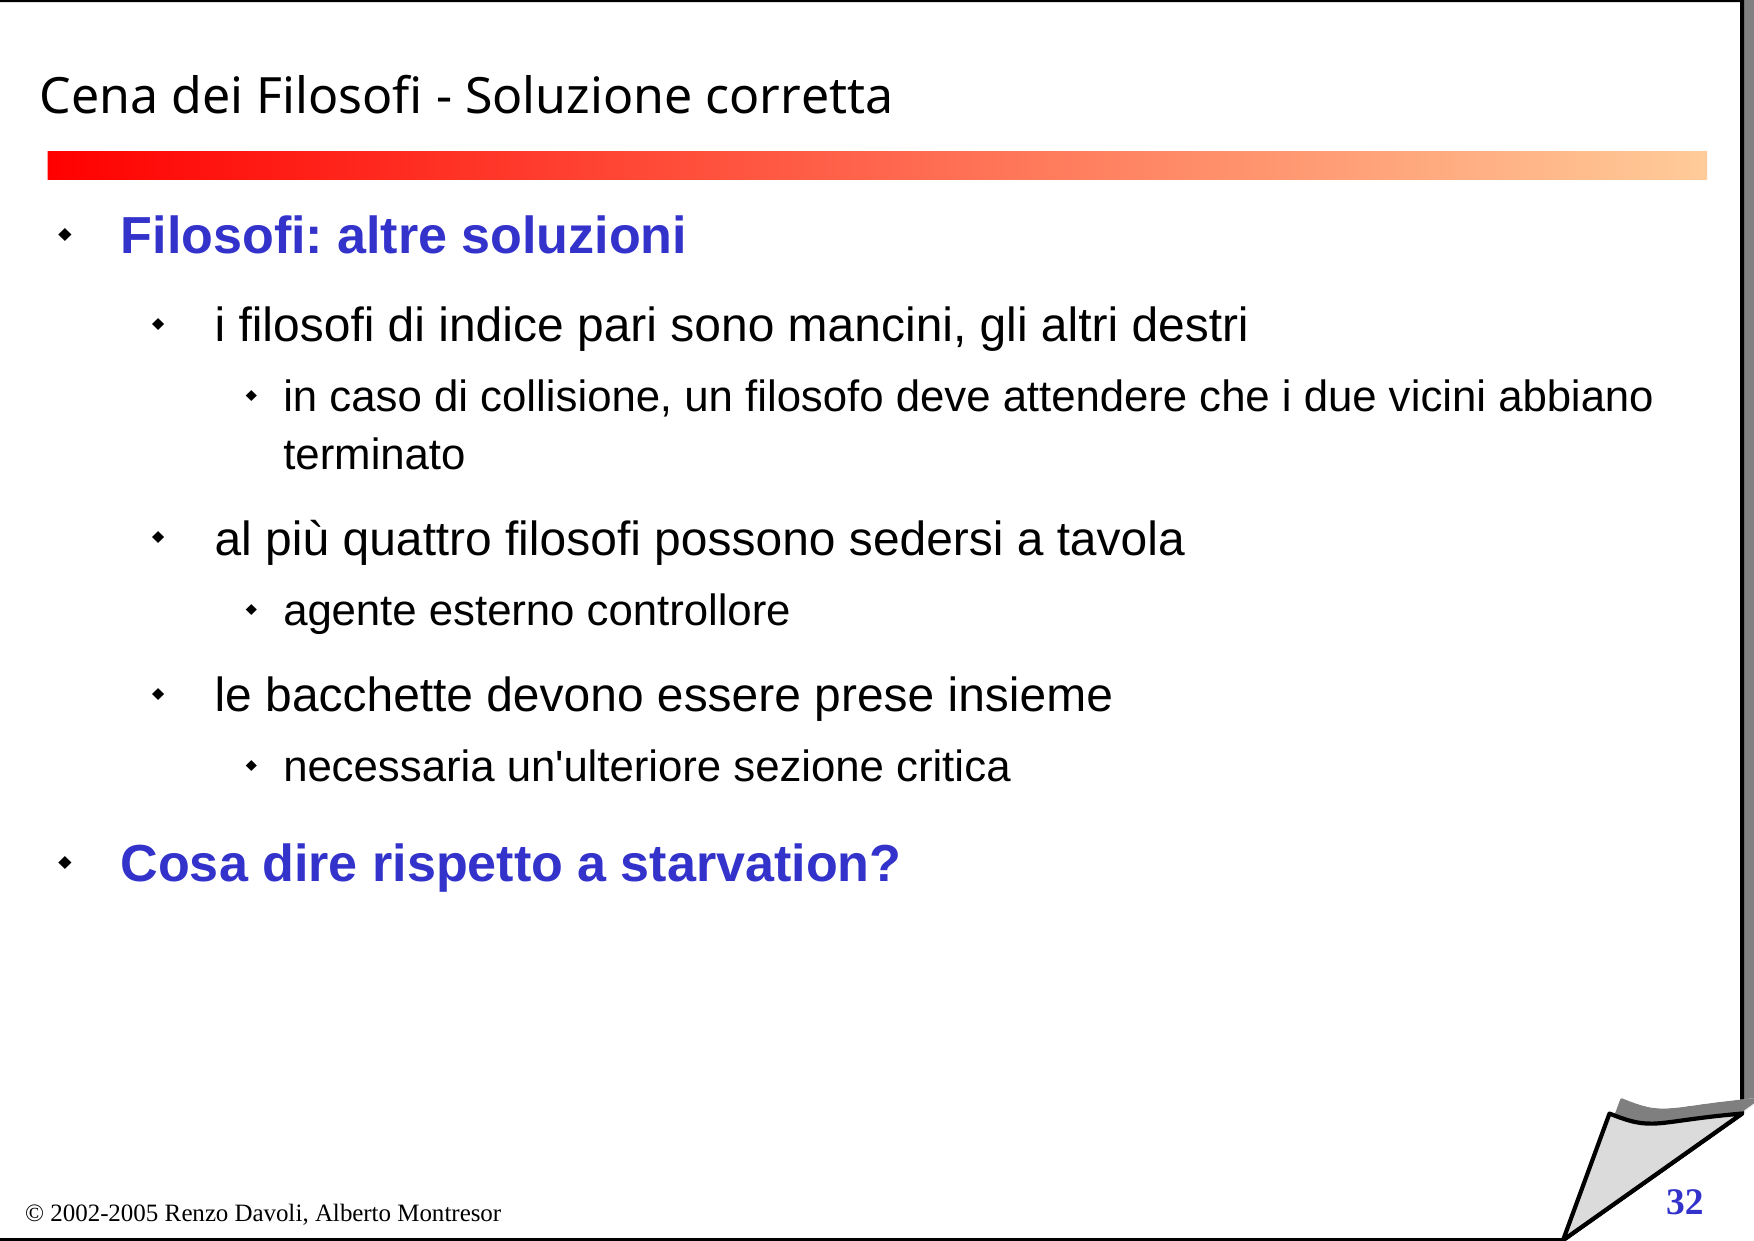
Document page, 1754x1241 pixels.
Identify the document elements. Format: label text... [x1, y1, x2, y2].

title Cena dei Filosofi - Soluzione corretta [39, 49, 1713, 144]
list Filosofi: altre soluzioni i filosofi di indice pari sono mancini, gli altri destri in caso di collisione, un filosofo deve attendere che i due vicini abbiano terminato al più quattro filosofi possono sedersi a tavola agente esterno controllore le bacchette devono essere prese insieme necessaria un'ulteriore sezione critica Cosa dire rispetto a starvation? [58, 206, 1696, 899]
